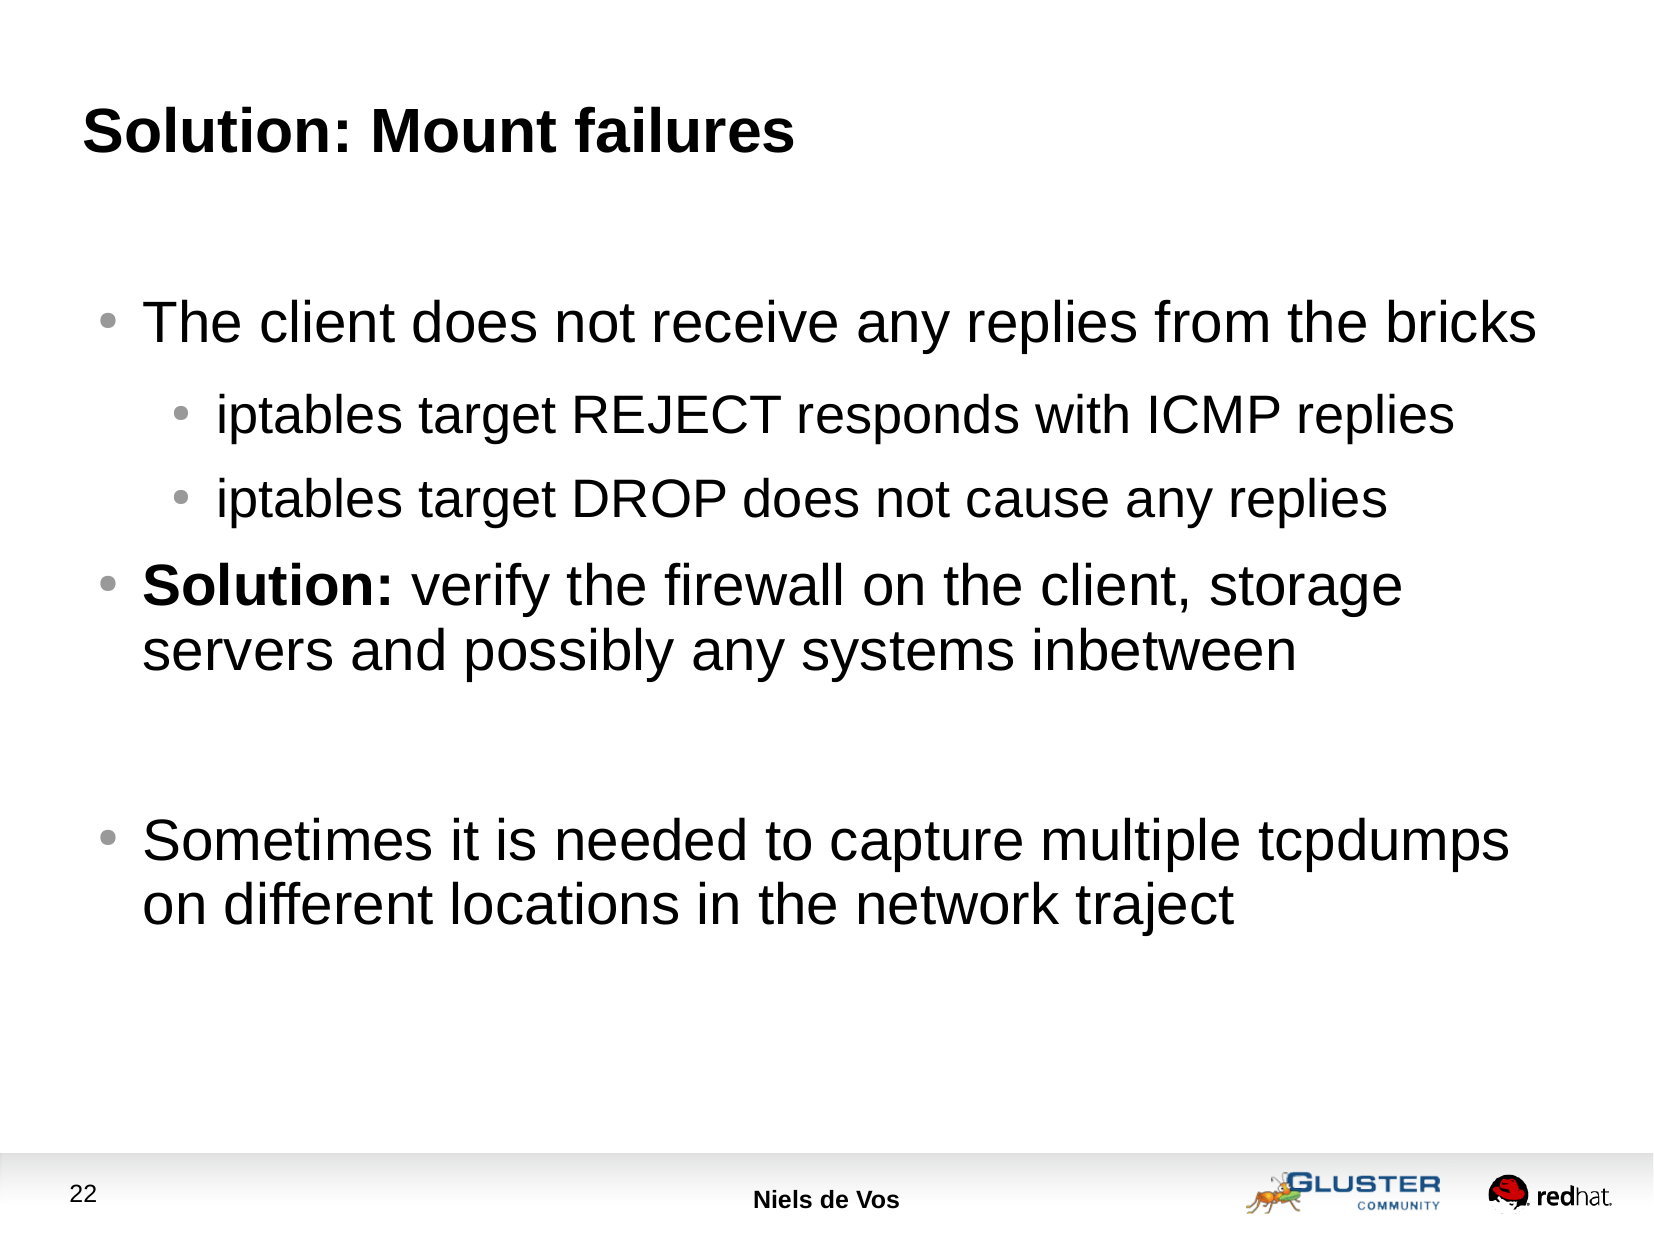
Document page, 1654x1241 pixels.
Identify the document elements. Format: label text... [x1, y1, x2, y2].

list The client does not receive any replies from the bricks iptables target REJECT responds with ICMP replies iptables target DROP does not cause any replies Solution: verify the firewall on the client, storage servers and possibly any systems inbetween Sometimes it is needed to capture multiple tcpdumps on different locations in the network traject [82, 290, 1571, 995]
title Solution: Mount failures [82, 37, 1571, 226]
picture [0, 1153, 1654, 1238]
